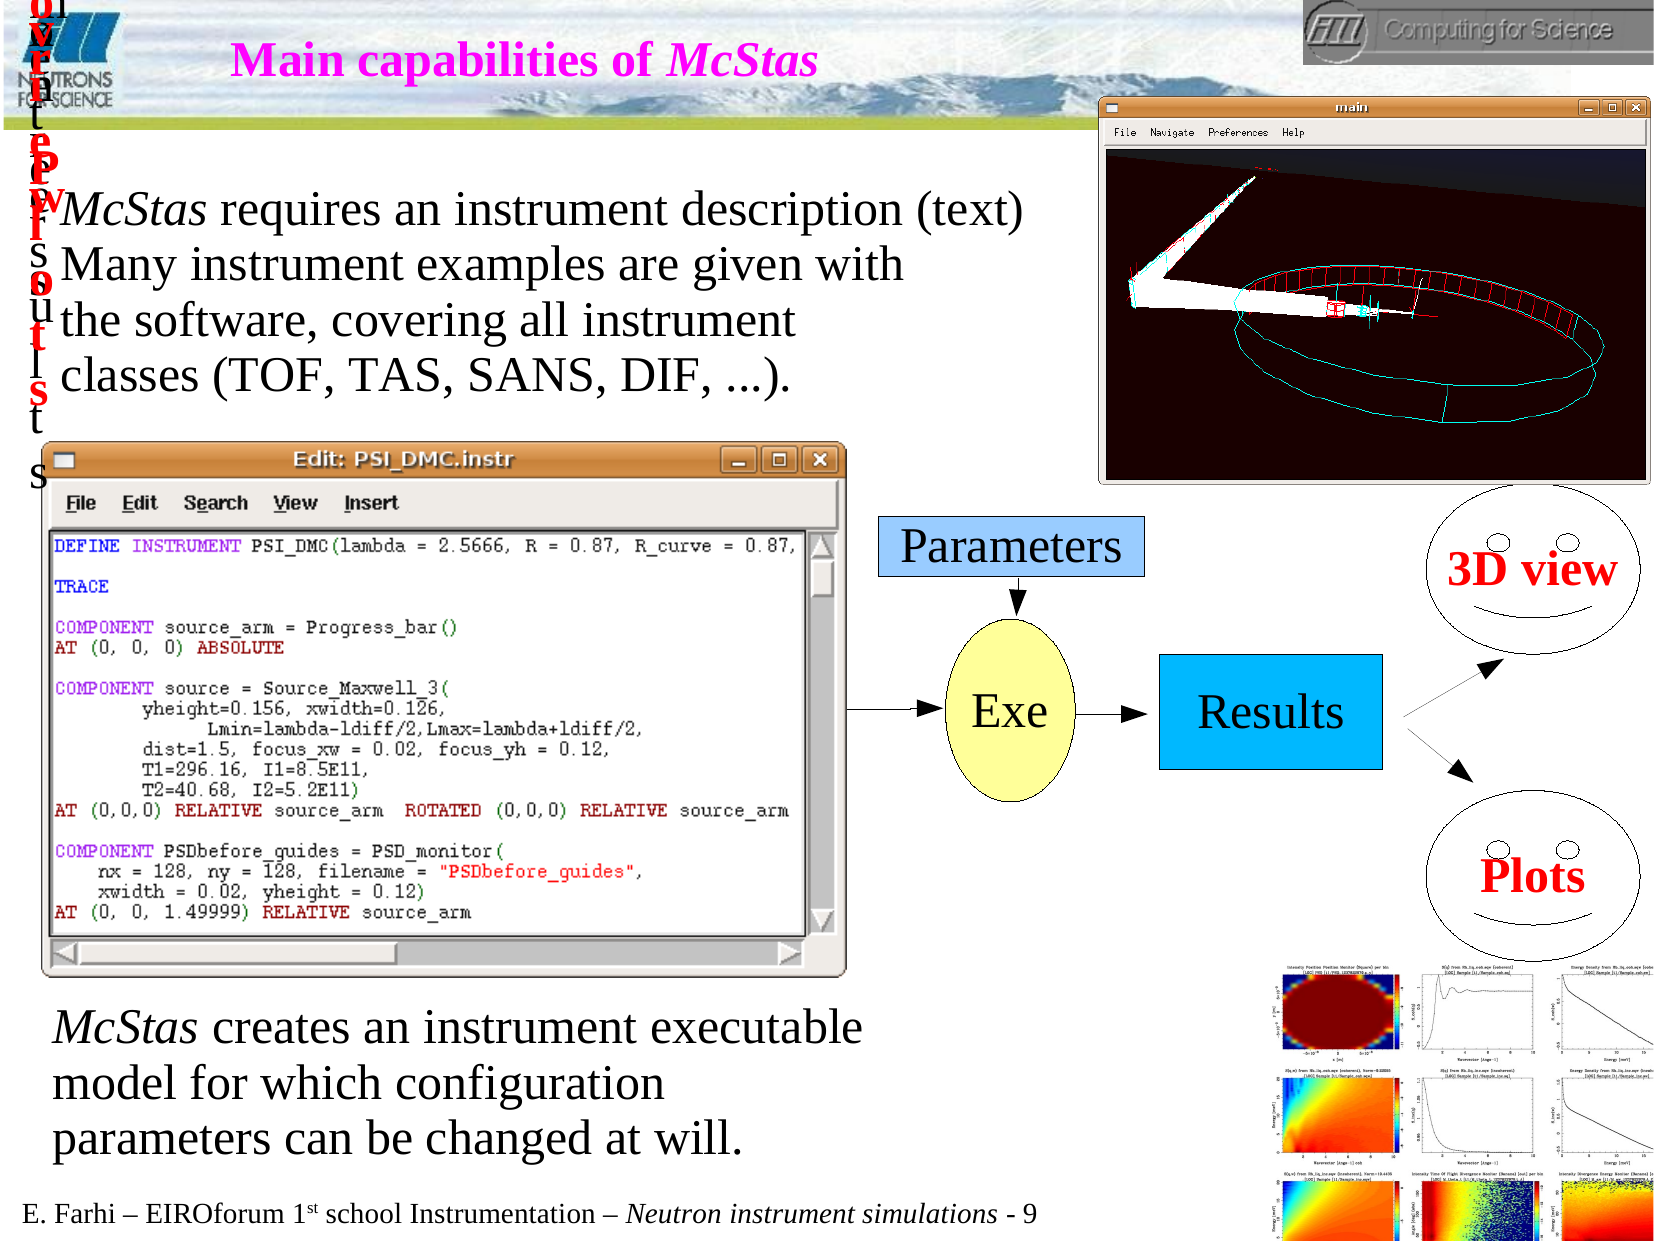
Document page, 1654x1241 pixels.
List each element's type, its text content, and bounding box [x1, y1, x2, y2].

picture [38, 24, 46, 29]
text_box Main capabilities of McStas [230, 32, 820, 88]
picture [1272, 965, 1654, 1241]
text_box Exe [945, 619, 1076, 802]
text_box Results [1159, 654, 1383, 770]
text_box McStas creates an instrument executable model for which configuration parameters can be changed at will. [52, 999, 897, 1166]
picture [3, 0, 1654, 485]
text_box Parameters [878, 516, 1145, 577]
text_box Plots [1426, 790, 1641, 962]
text_box McStas requires an instrument description (text) Many instrument examples are given with the software, covering all instrument classes (TOF, TAS, SANS, DIF, ...). [60, 180, 1026, 403]
text_box 3D view [1426, 485, 1641, 655]
picture [41, 441, 847, 978]
picture [38, 0, 45, 16]
